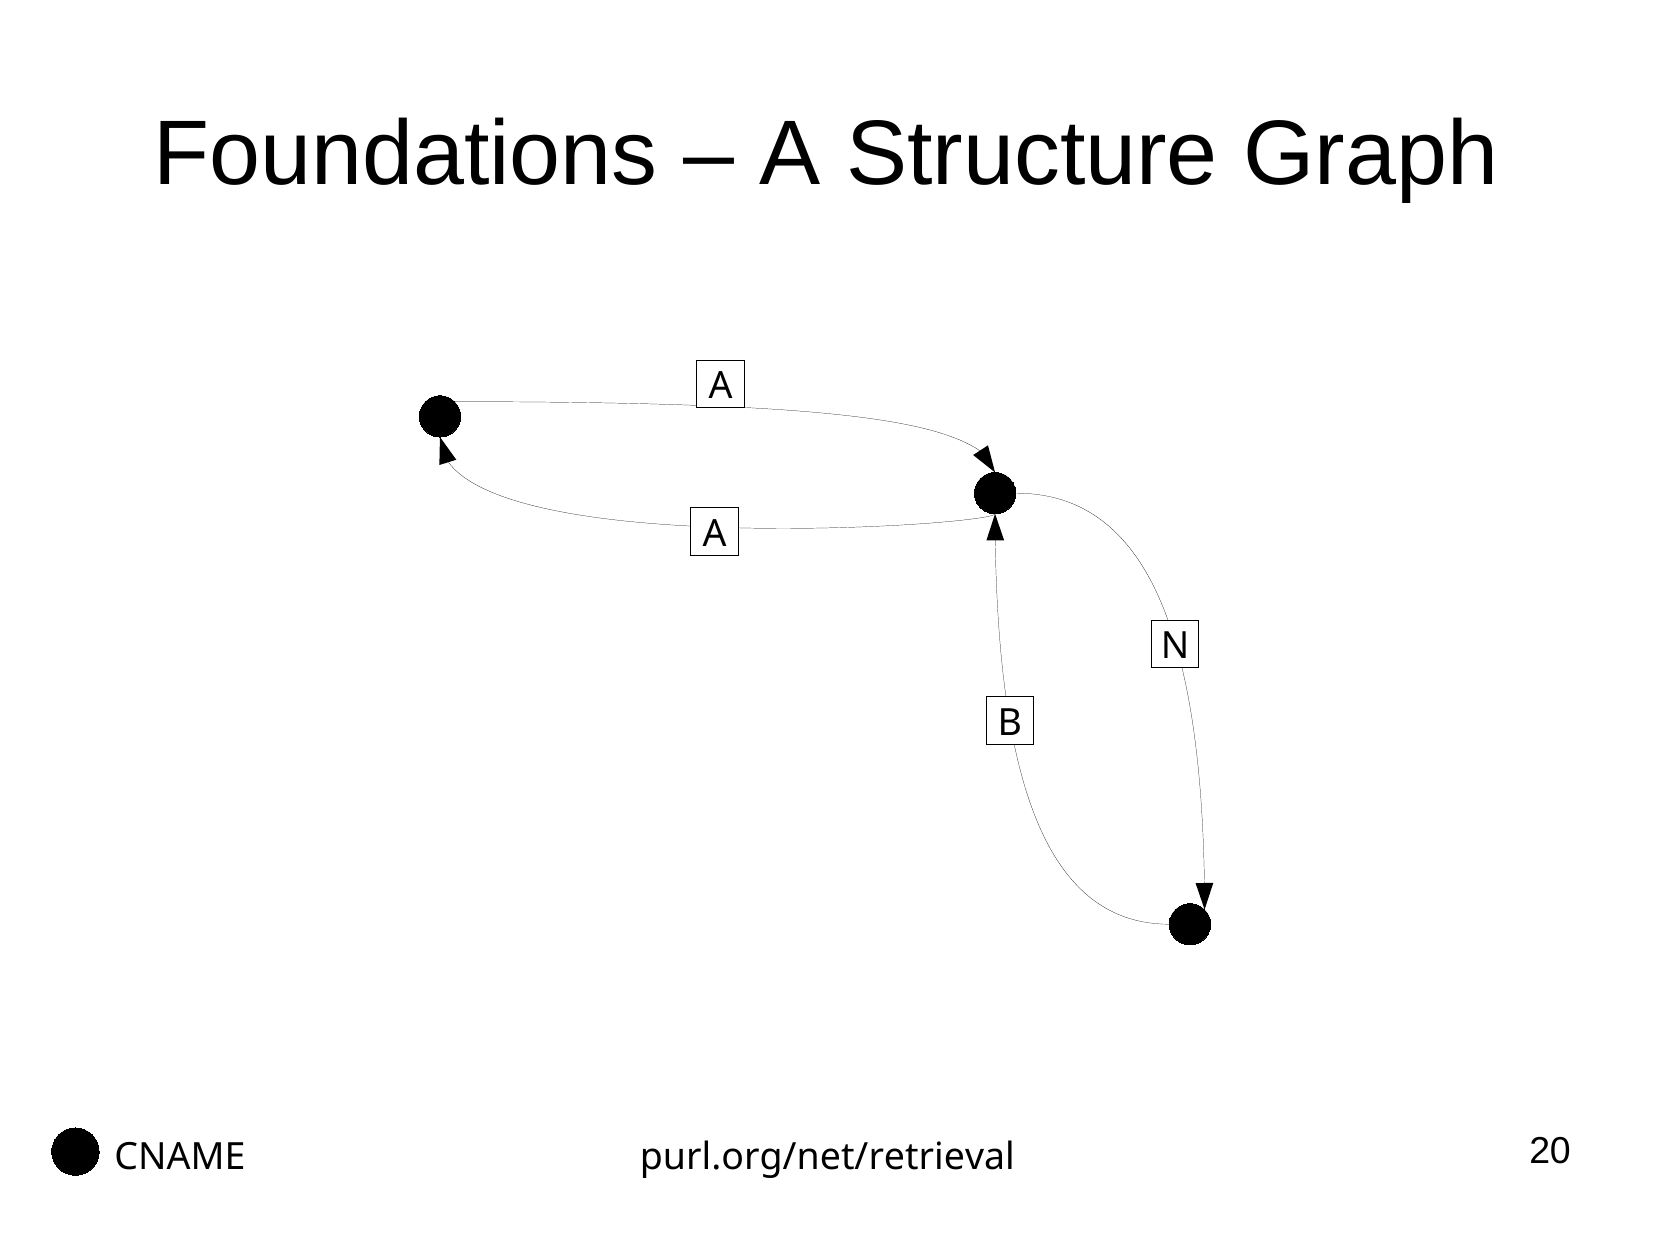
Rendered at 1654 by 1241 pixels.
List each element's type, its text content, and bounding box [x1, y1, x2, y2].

text_box [974, 472, 1016, 514]
text_box [51, 1127, 99, 1176]
text_box CNAME [99, 1122, 266, 1190]
text_box [1169, 903, 1211, 945]
text_box [419, 395, 461, 437]
text_box N [1151, 620, 1199, 668]
text_box B [986, 696, 1034, 745]
title Foundations – A Structure Graph [82, 49, 1571, 257]
text_box A [696, 360, 745, 408]
text_box A [690, 507, 739, 556]
